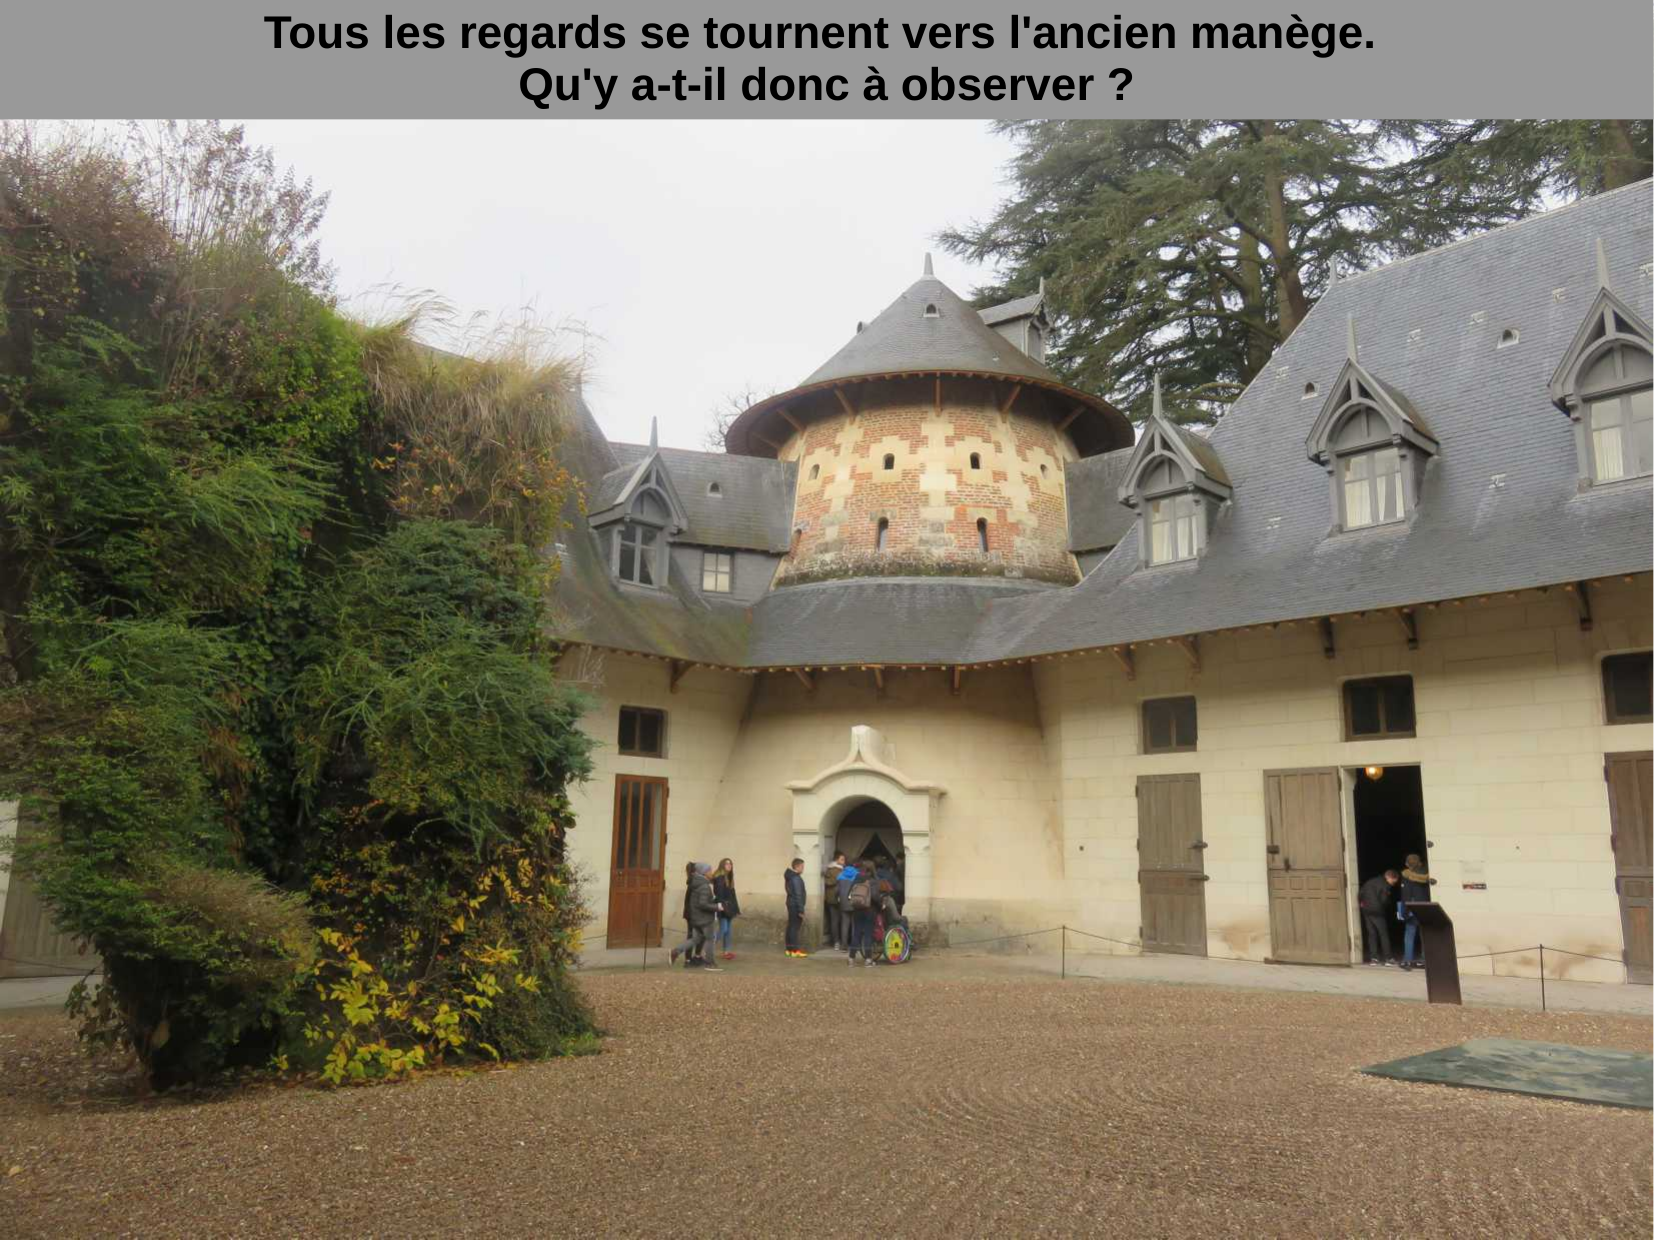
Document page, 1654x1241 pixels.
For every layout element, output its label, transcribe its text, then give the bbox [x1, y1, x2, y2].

picture [0, 120, 1654, 1241]
text_box Tous les regards se tournent vers l'ancien manège. Qu'y a-t-il donc à observer ? [0, 0, 1654, 120]
